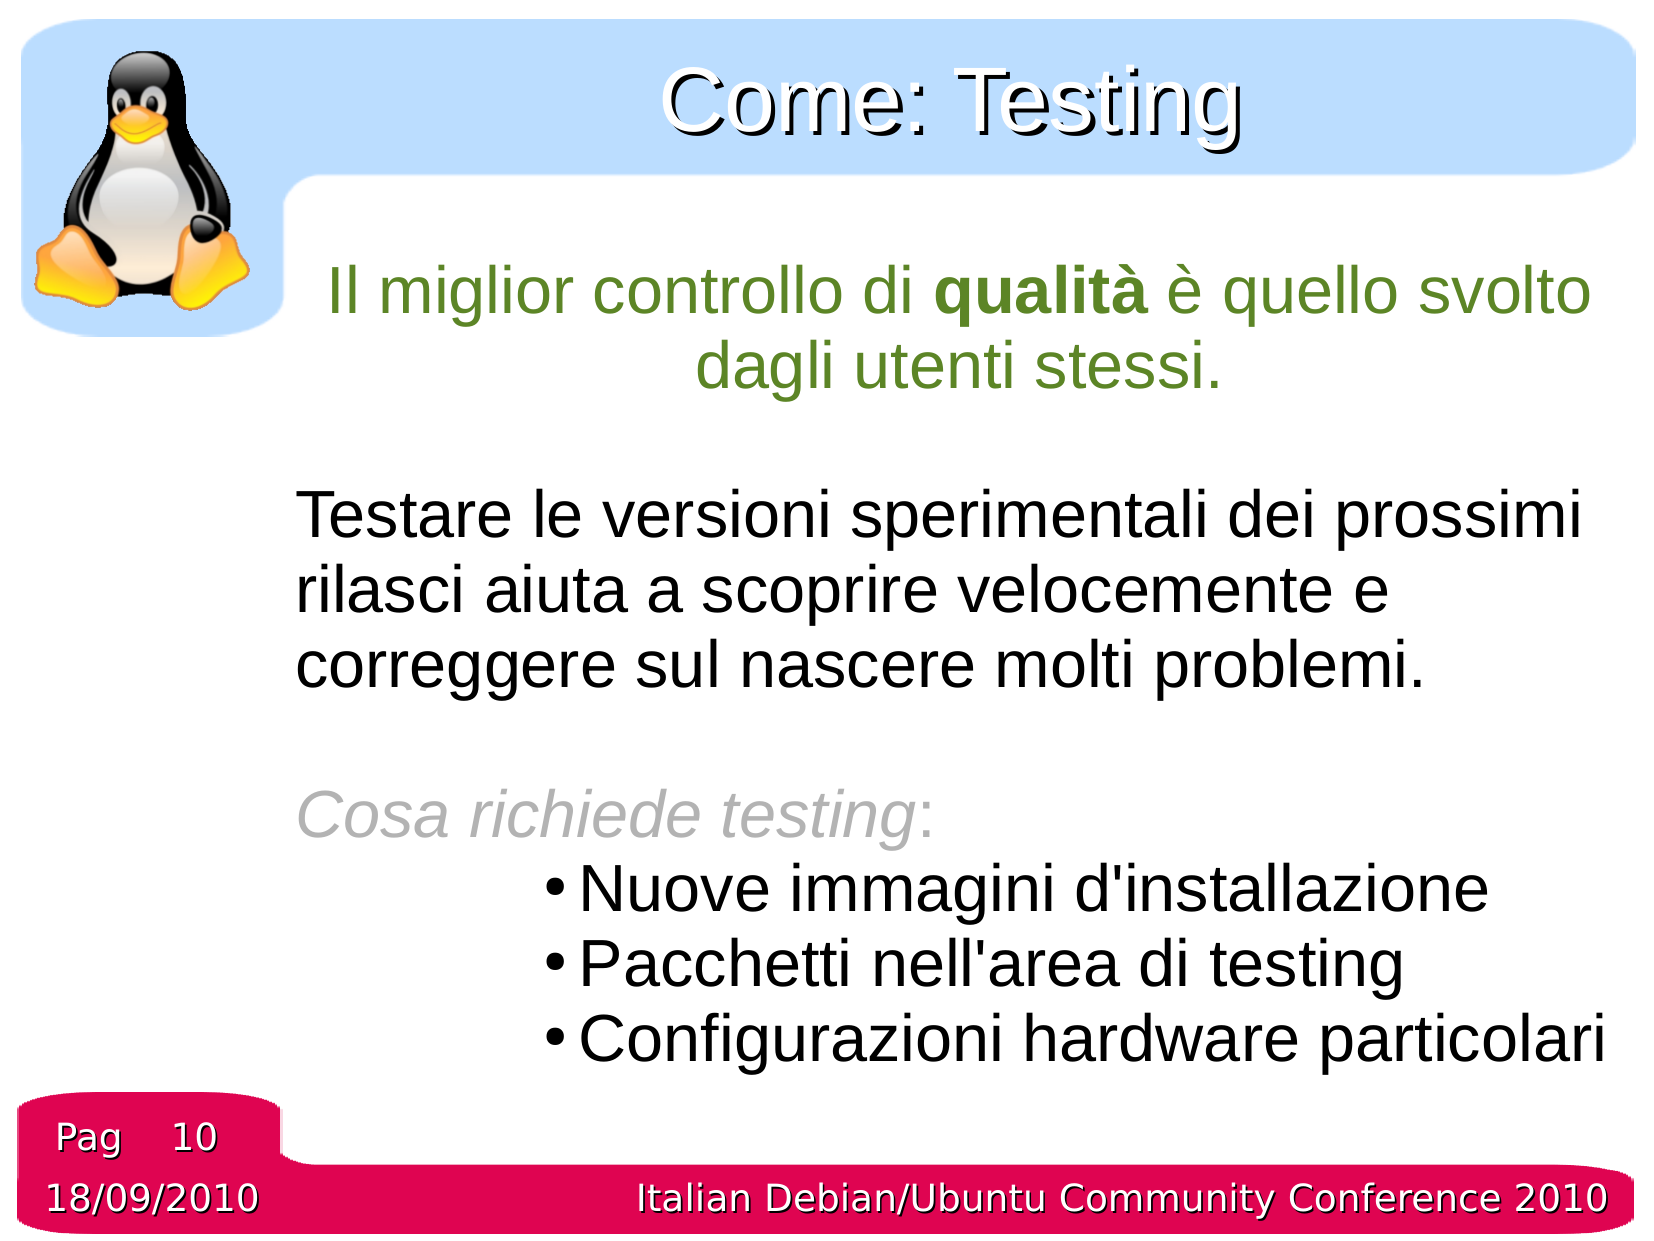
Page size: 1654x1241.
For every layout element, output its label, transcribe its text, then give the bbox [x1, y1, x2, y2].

picture [21, 19, 1636, 337]
text_box Italian Debian/Ubuntu Community Conference 2010 [621, 1169, 1625, 1241]
title Come: Testing [265, 3, 1636, 196]
subtitle Il miglior controllo di qualità è quello svolto dagli utenti stessi. Testare le versioni sperimentali dei prossimi rilasci aiuta a scoprire velocemente e correggere sul nascere molti problemi. Cosa richiede testing: Nuove immagini d'installazione Pacchetti nell'area di testing Configurazioni hardware particolari [295, 205, 1625, 1124]
picture [284, 1092, 1634, 1234]
text_box 18/09/2010 [29, 1169, 284, 1241]
text_box Pag <numero> [41, 1108, 394, 1182]
picture [17, 1092, 295, 1234]
